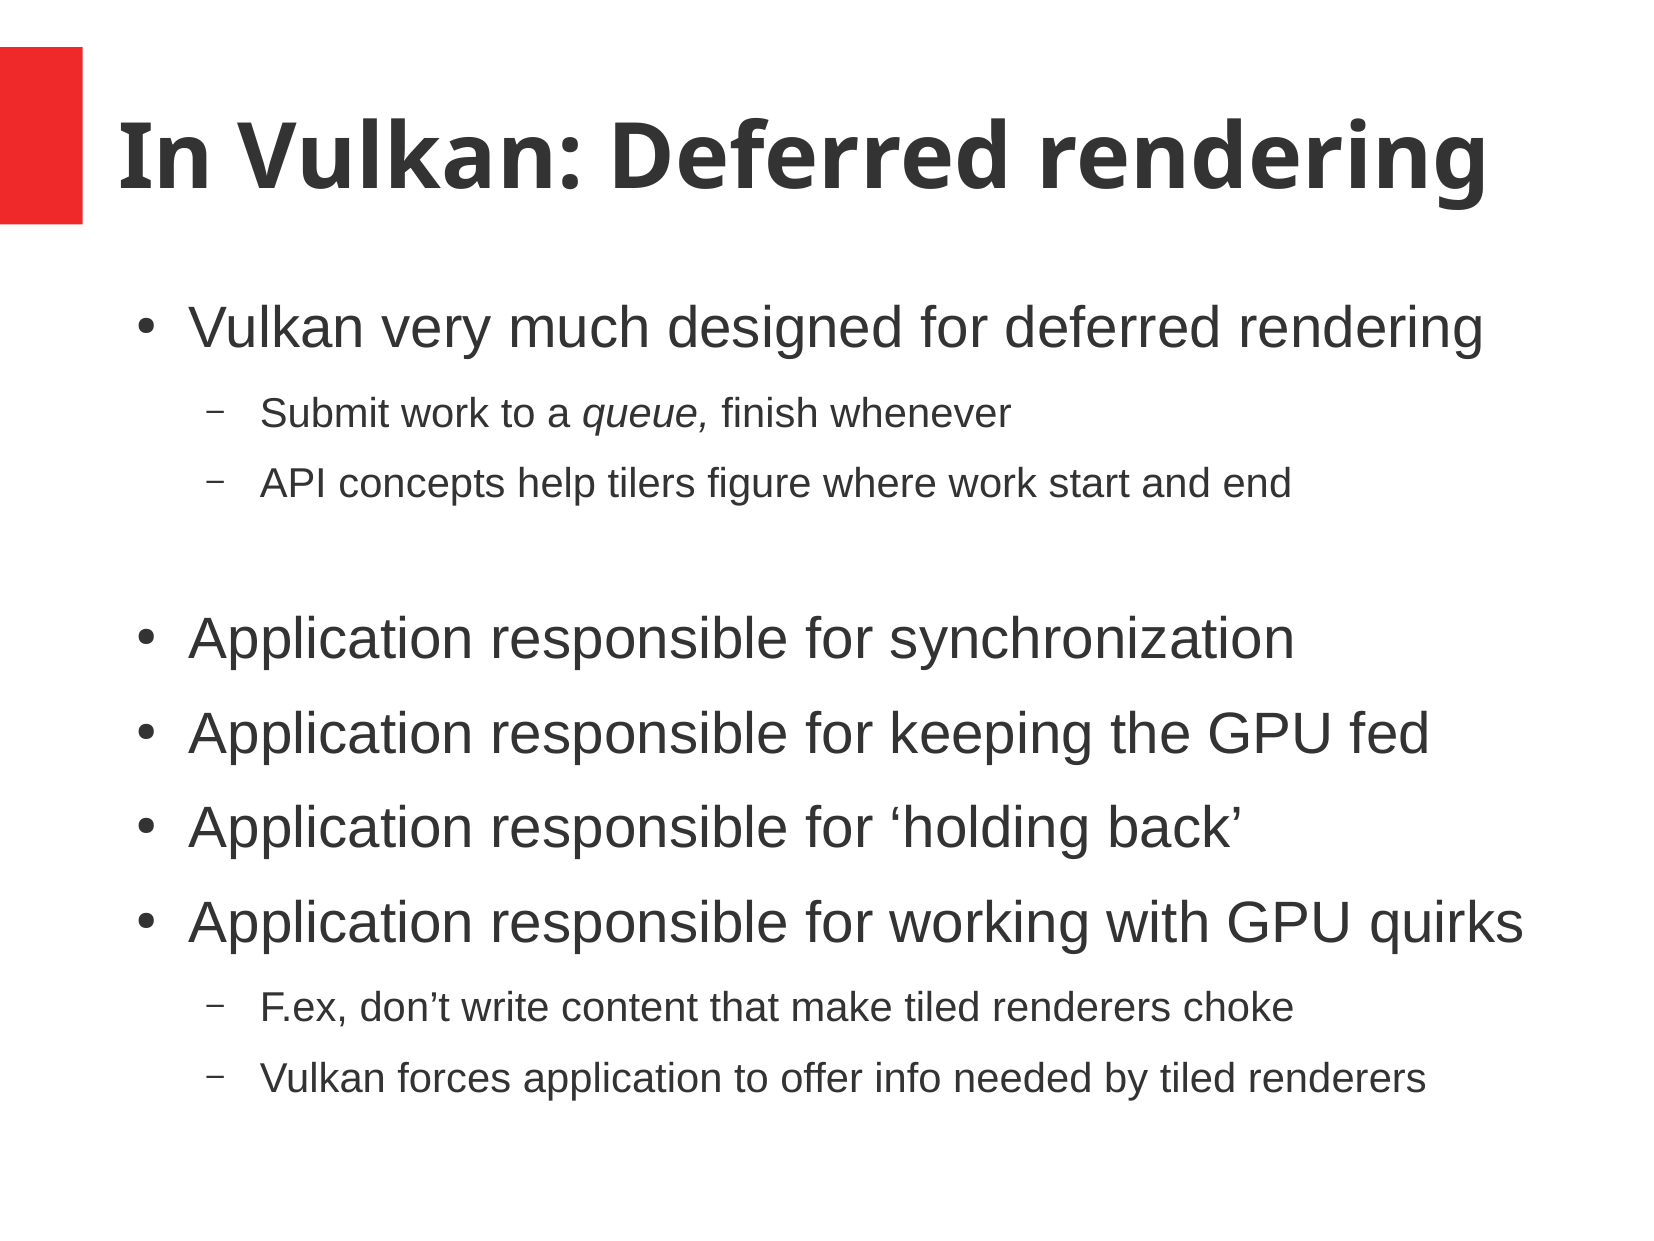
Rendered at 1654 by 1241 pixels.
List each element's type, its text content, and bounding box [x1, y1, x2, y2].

list Vulkan very much designed for deferred rendering Submit work to a queue, finish whenever API concepts help tilers figure where work start and end Application responsible for synchronization Application responsible for keeping the GPU fed Application responsible for ‘holding back’ Application responsible for working with GPU quirks F.ex, don’t write content that make tiled renderers choke Vulkan forces application to offer info needed by tiled renderers [118, 295, 1583, 1170]
title In Vulkan: Deferred rendering [118, 49, 1571, 257]
